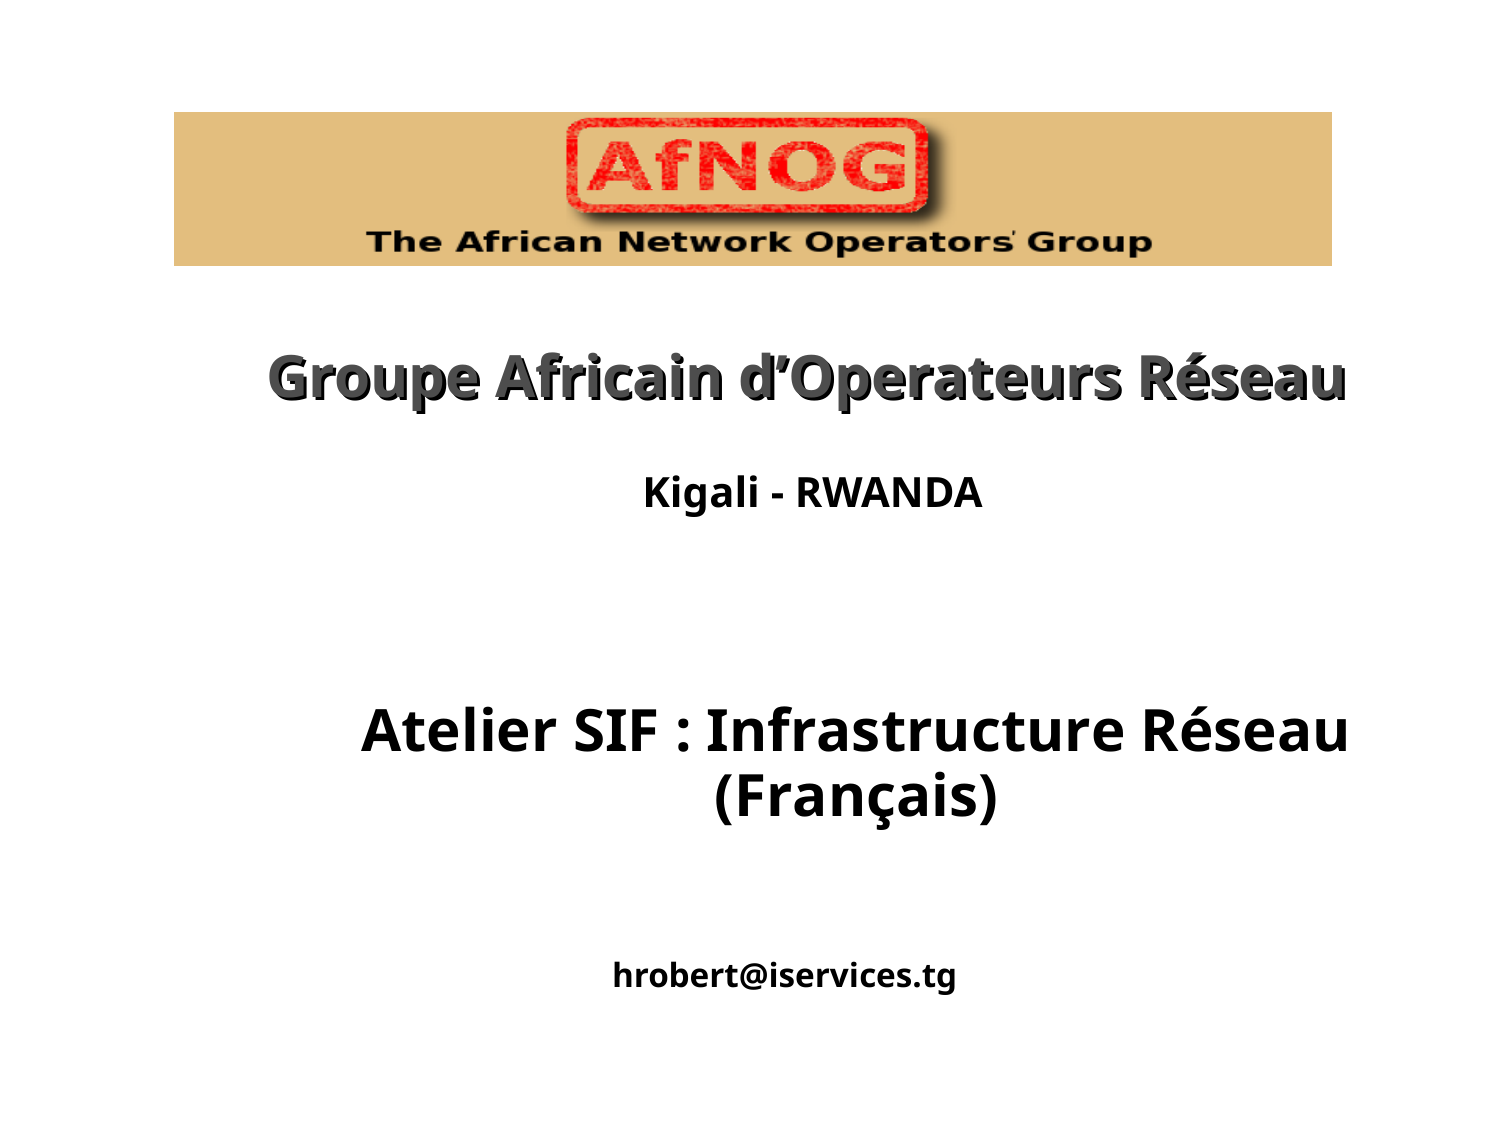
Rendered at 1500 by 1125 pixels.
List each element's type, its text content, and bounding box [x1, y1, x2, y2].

picture [174, 112, 1332, 266]
title Groupe Africain d’Operateurs Réseau [187, 207, 1426, 419]
subtitle Atelier SIF : Infrastructure Réseau (Français) [162, 691, 1401, 837]
text_box hrobert@iservices.tg [597, 949, 973, 1003]
text_box Kigali - RWANDA [212, 462, 1413, 525]
